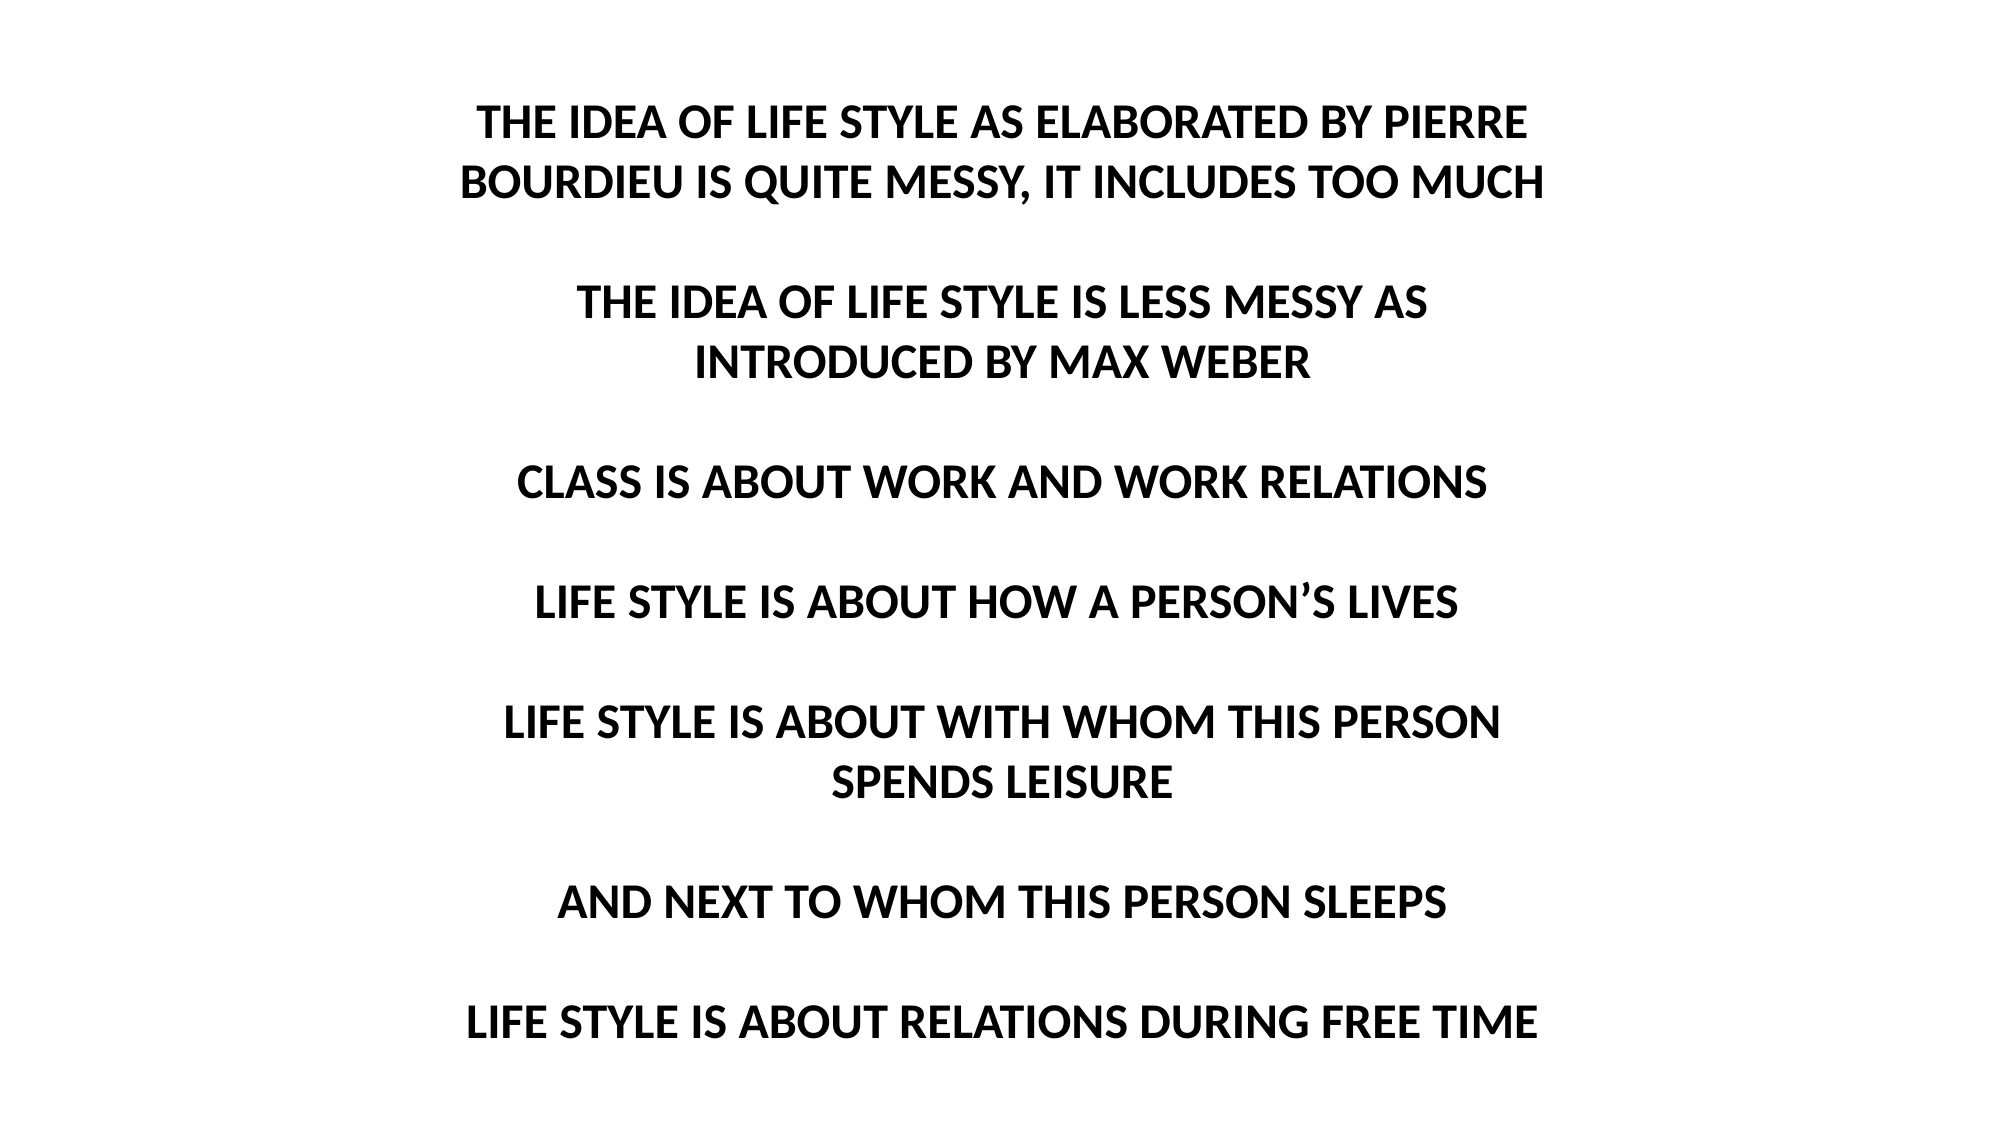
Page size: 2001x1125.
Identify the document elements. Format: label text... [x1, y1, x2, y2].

text_box THE IDEA OF LIFE STYLE AS ELABORATED BY PIERRE BOURDIEU IS QUITE MESSY, IT INCLUDES TOO MUCH THE IDEA OF LIFE STYLE IS LESS MESSY AS INTRODUCED BY MAX WEBER CLASS IS ABOUT WORK AND WORK RELATIONS LIFE STYLE IS ABOUT HOW A PERSON’S LIVES LIFE STYLE IS ABOUT WITH WHOM THIS PERSON SPENDS LEISURE AND NEXT TO WHOM THIS PERSON SLEEPS LIFE STYLE IS ABOUT RELATIONS DURING FREE TIME [438, 81, 1568, 1066]
